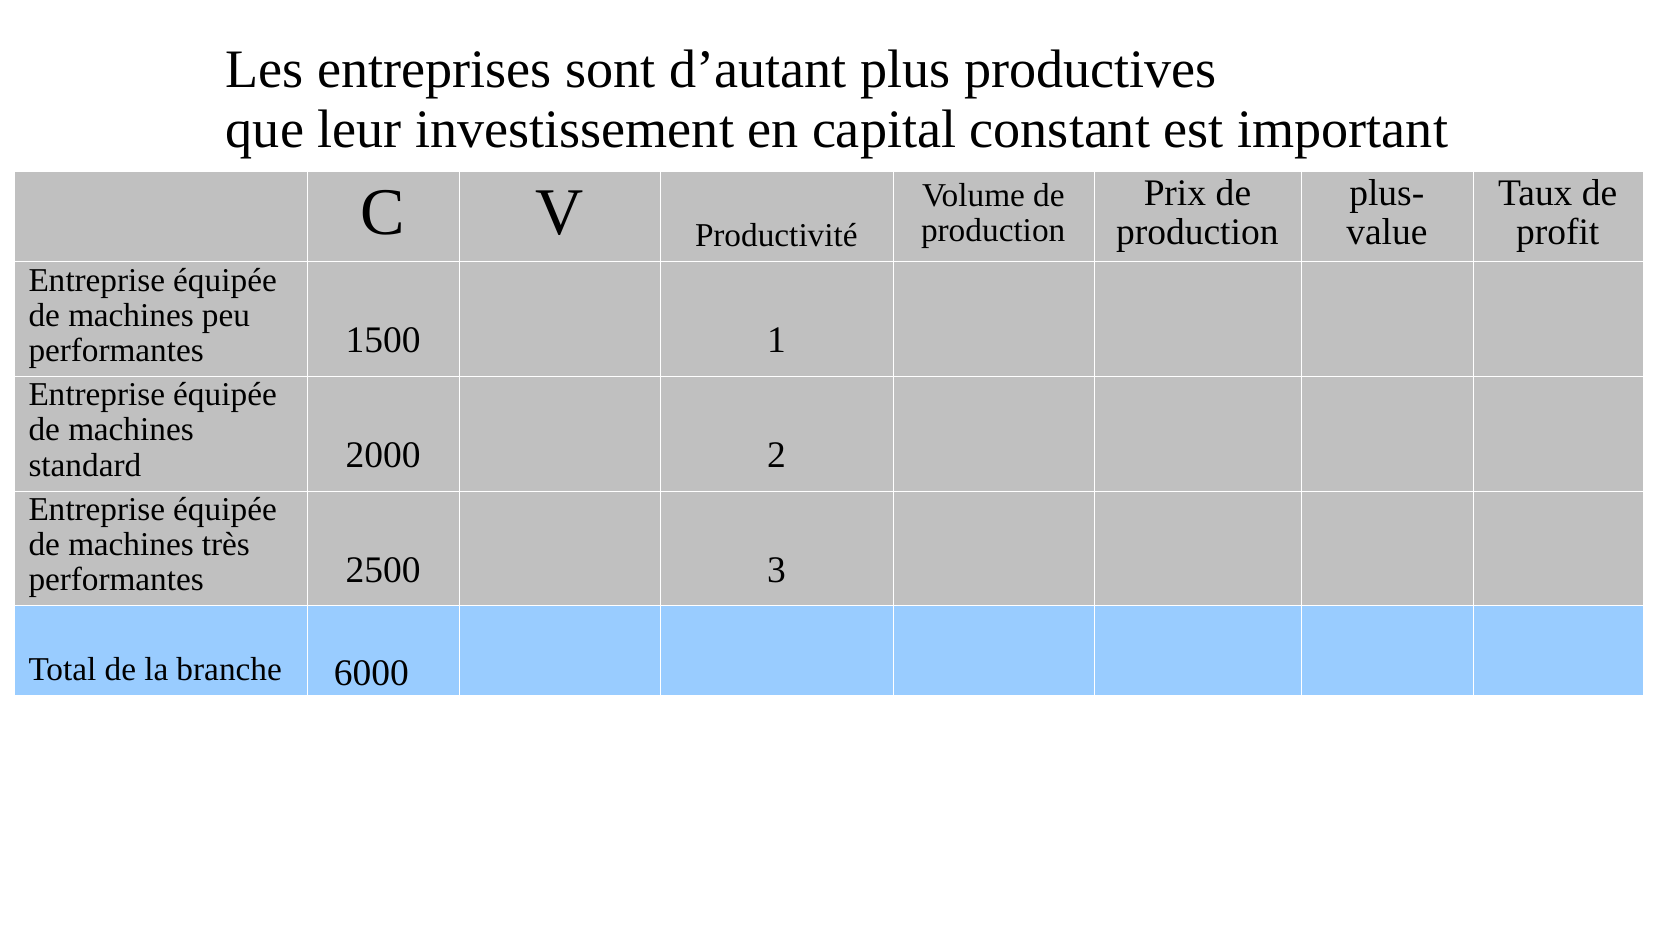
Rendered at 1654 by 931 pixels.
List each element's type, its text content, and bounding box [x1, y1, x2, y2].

table_cell [1474, 262, 1643, 376]
table_cell 2 [661, 377, 893, 491]
table_cell [1474, 377, 1643, 491]
table_cell [1302, 492, 1473, 605]
text_box 6000 [318, 642, 432, 685]
table_cell [460, 606, 660, 695]
table_cell [1095, 492, 1301, 605]
table_cell 3 [661, 492, 893, 605]
text_box 6000 [338, 672, 347, 684]
table_cell 2500 [308, 492, 459, 605]
table_header Volume de production [894, 172, 1094, 261]
table_cell Entreprise équipée de machines standard [15, 377, 307, 491]
table_cell 1 [661, 262, 893, 376]
table_cell [1095, 377, 1301, 491]
table_cell [661, 606, 893, 695]
text_box 6000 [357, 662, 366, 684]
table_header Prix de production [1095, 172, 1301, 261]
table_cell 2000 [308, 377, 459, 491]
table_cell [1302, 377, 1473, 491]
table_cell [308, 606, 459, 695]
table_cell [894, 606, 1094, 695]
table_header Taux de profit [1474, 172, 1643, 261]
table_header plus-value [1302, 172, 1473, 261]
table_header Productivité [661, 172, 893, 261]
table_cell [1474, 492, 1643, 605]
table_header [15, 172, 307, 261]
table_cell [1474, 606, 1643, 695]
table_cell [1302, 262, 1473, 376]
table_cell [460, 262, 660, 376]
text_box 6000 [376, 662, 385, 684]
table_header C [308, 172, 459, 261]
table_cell [460, 492, 660, 605]
table_cell [894, 377, 1094, 491]
table_header V [460, 172, 660, 261]
table_cell [894, 262, 1094, 376]
text_box 6000 [395, 662, 404, 684]
table_cell [460, 377, 660, 491]
table_cell Total de la branche [15, 606, 307, 695]
table_cell [894, 492, 1094, 605]
table_cell Entreprise équipée de machines très performantes [15, 492, 307, 605]
table_cell 1500 [308, 262, 459, 376]
table_cell [1095, 262, 1301, 376]
table_cell Entreprise équipée de machines peu performantes [15, 262, 307, 376]
table_cell [1095, 606, 1301, 695]
text_box Les entreprises sont d’autant plus productives que leur investissement en capital constant est important [156, 27, 1241, 130]
table_cell [1302, 606, 1473, 695]
